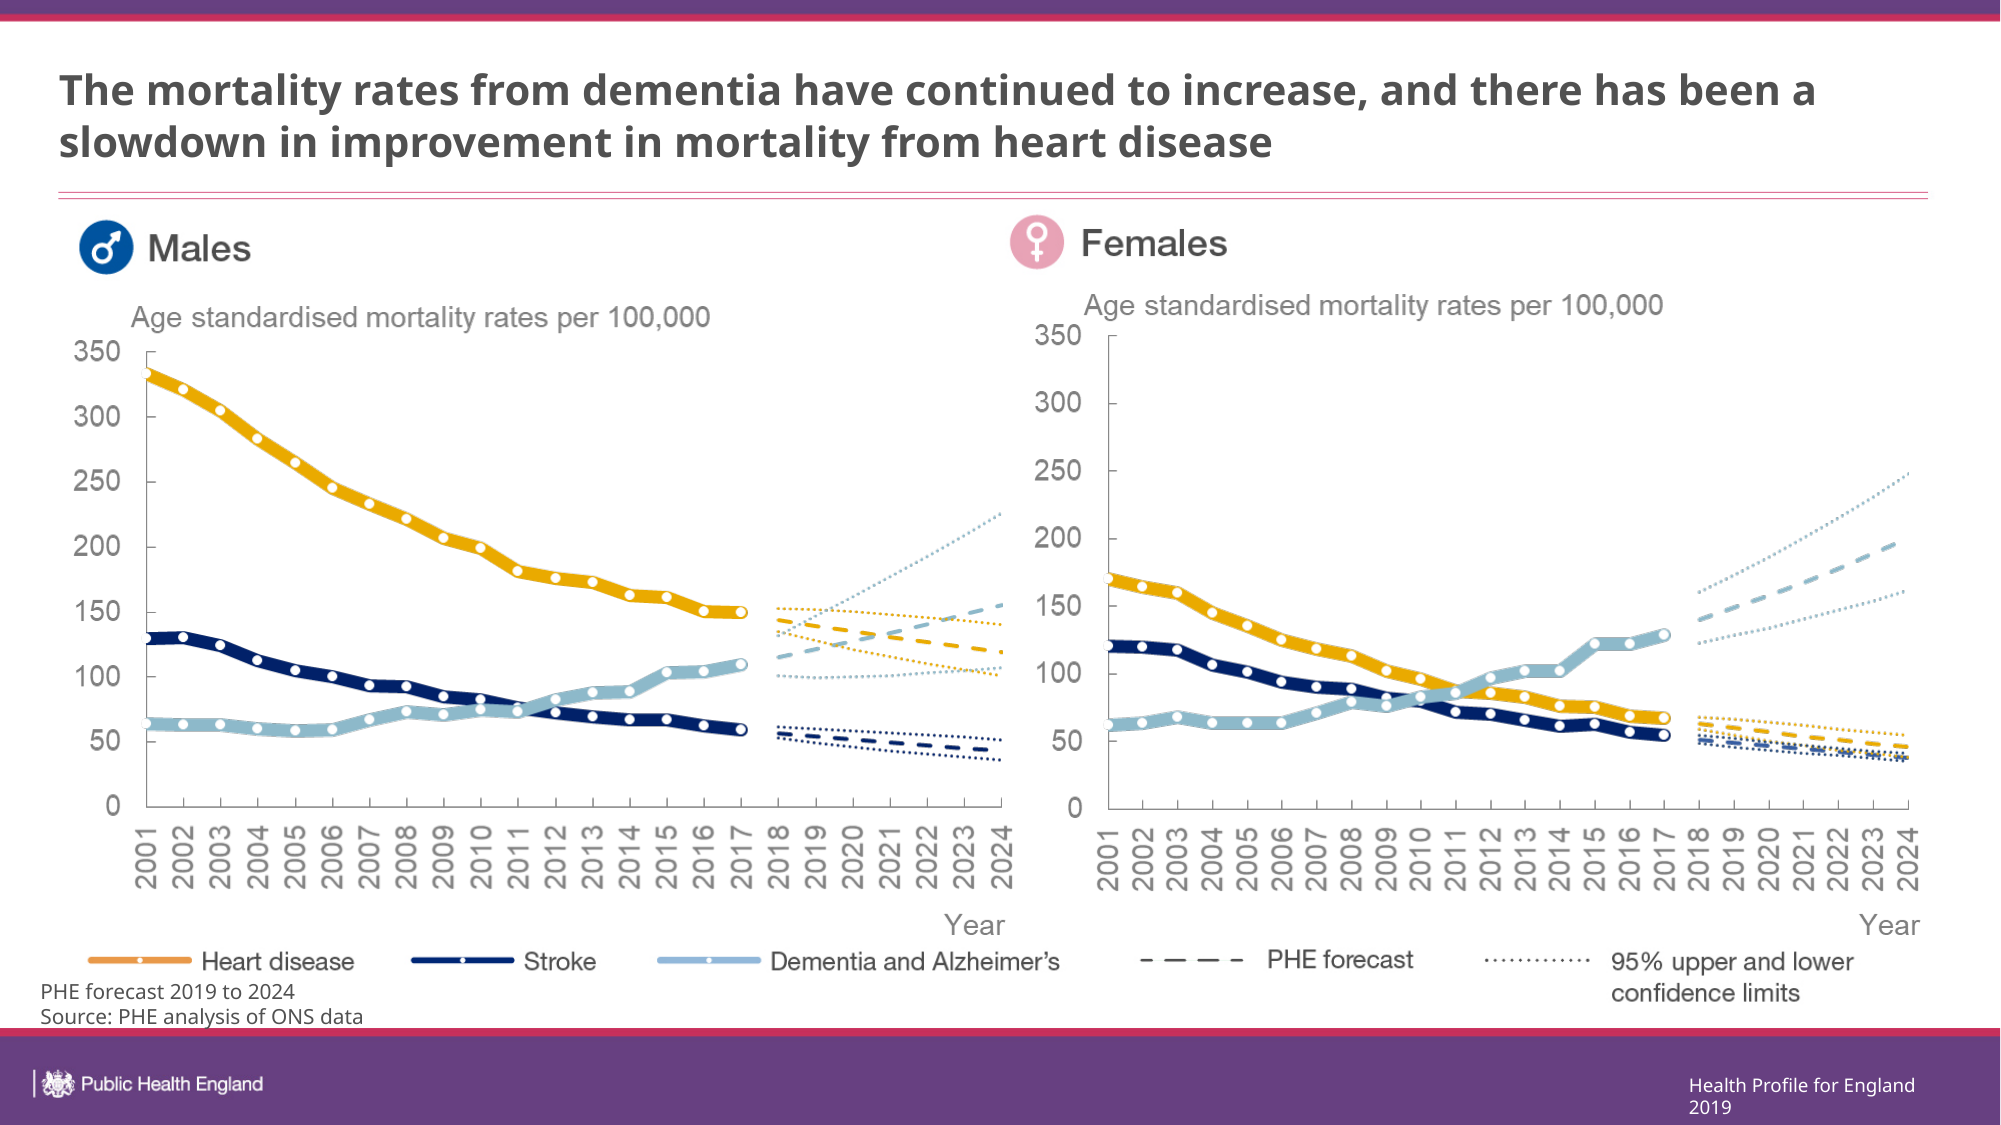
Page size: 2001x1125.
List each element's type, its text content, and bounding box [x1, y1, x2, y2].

title The mortality rates from dementia have continued to increase, and there has been a slowdown in improvement in mortality from heart disease [43, 2, 1931, 230]
picture [12, 206, 1975, 1011]
text_box PHE forecast 2019 to 2024 Source: PHE analysis of ONS data [25, 971, 723, 1038]
picture [69, 230, 265, 281]
text_box Health Profile for England 2019 [1673, 1065, 1978, 1105]
